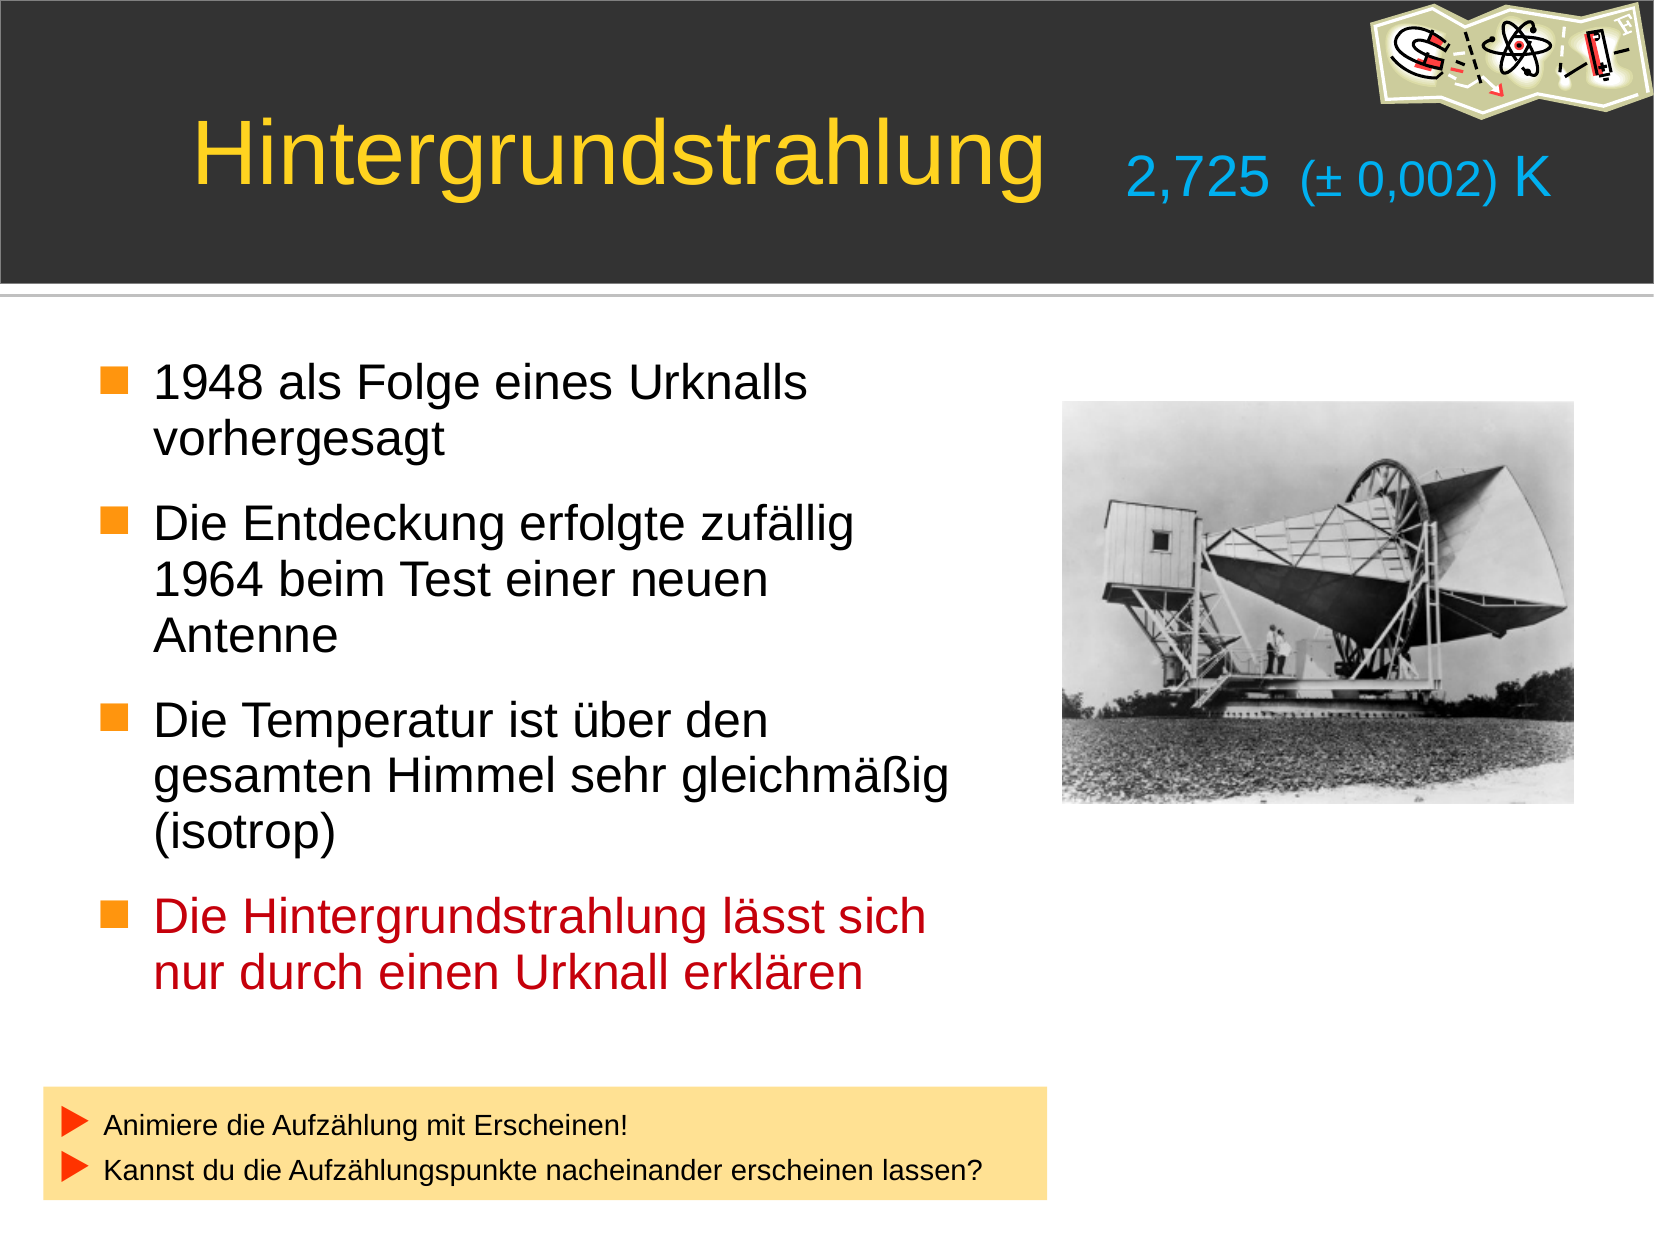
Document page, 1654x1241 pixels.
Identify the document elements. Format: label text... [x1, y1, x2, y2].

text_box  Animiere die Aufzählung mit Erscheinen!  Kannst du die Aufzählungspunkte nacheinander erscheinen lassen? [43, 1086, 1048, 1201]
picture [1062, 401, 1574, 804]
title Hintergrundstrahlung [82, 49, 1158, 257]
list 1948 als Folge eines Urknalls vorhergesagt Die Entdeckung erfolgte zufällig 1964 beim Test einer neuen Antenne Die Temperatur ist über den gesamten Himmel sehr gleichmäßig (isotrop) Die Hintergrundstrahlung lässt sich nur durch einen Urknall erklären [82, 354, 957, 1063]
text_box 2,725 (± 0,002) K [1110, 129, 1619, 216]
